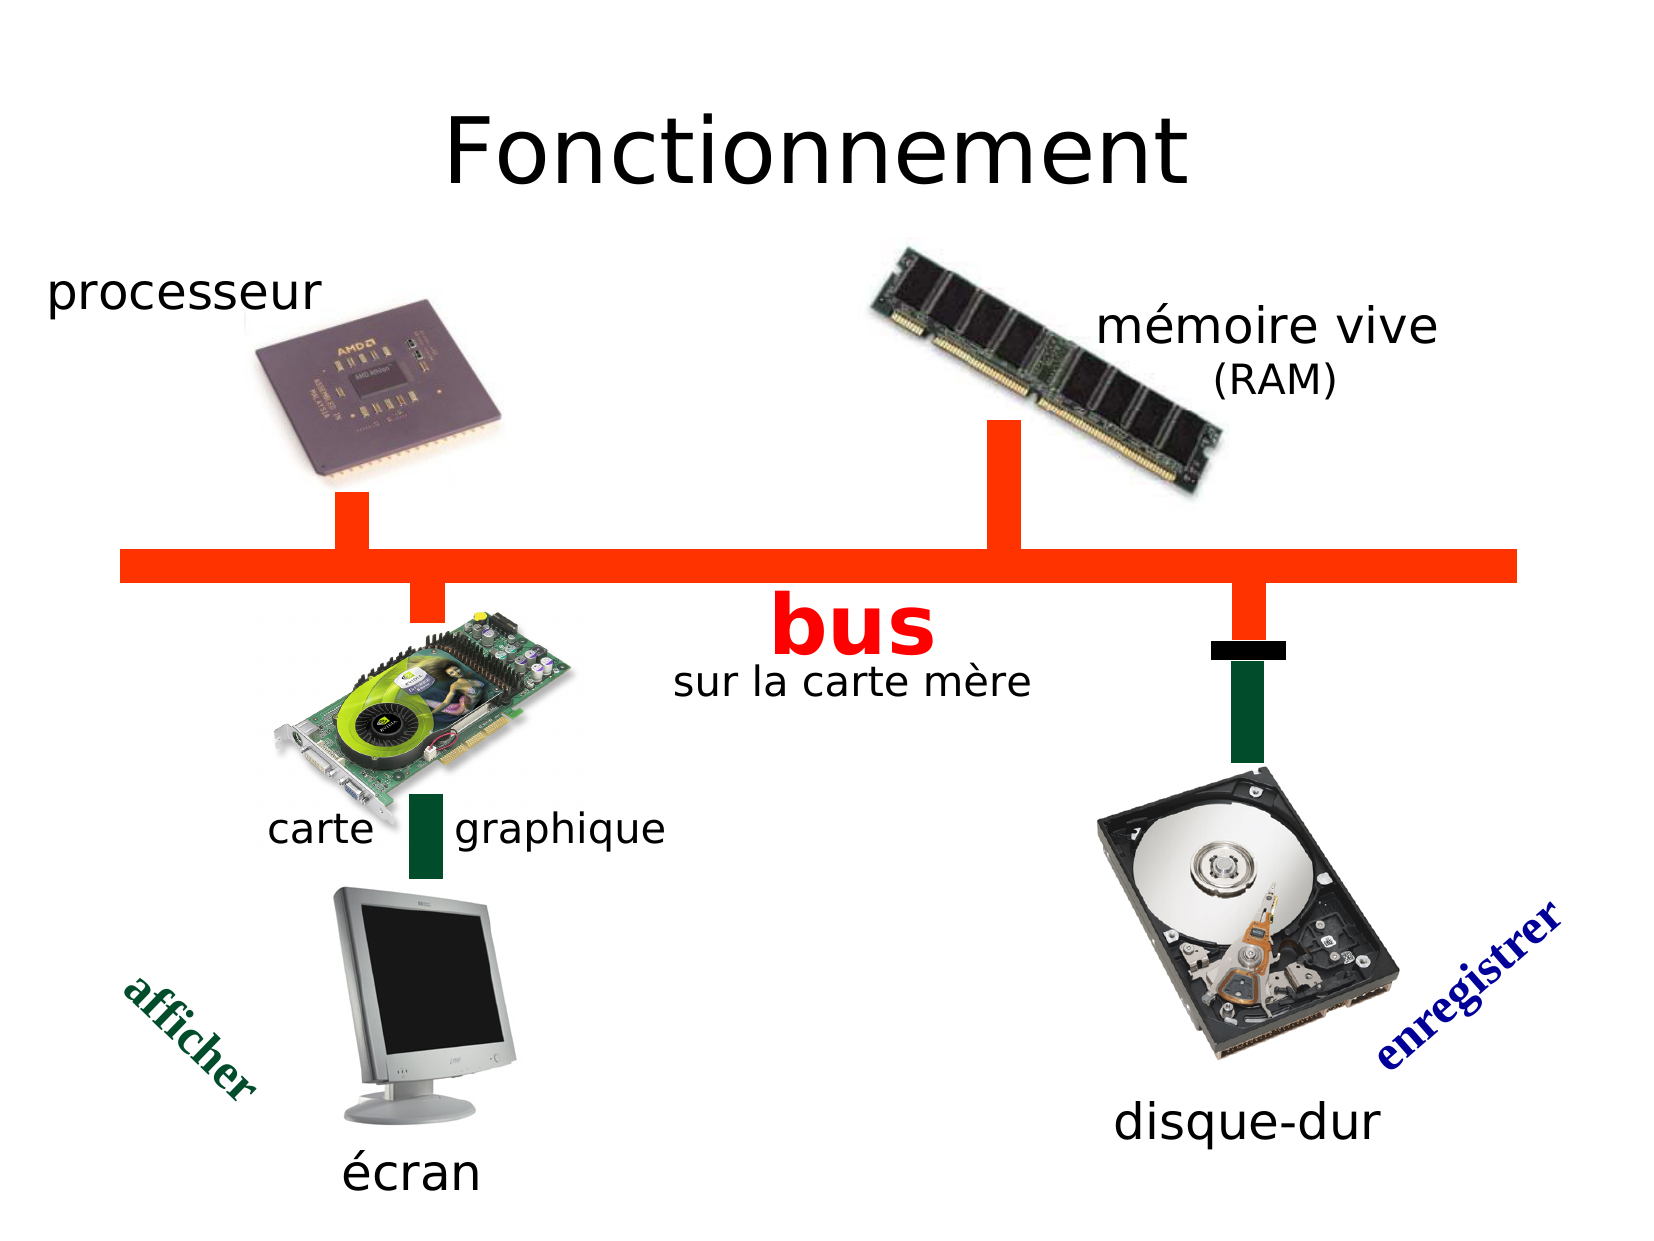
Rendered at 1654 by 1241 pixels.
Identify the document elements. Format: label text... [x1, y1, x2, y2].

text_box processeur [60, 258, 308, 327]
text_box écran [341, 1143, 484, 1203]
title Fonctionnement [125, 87, 1508, 213]
text_box carte graphique [266, 804, 667, 854]
text_box sur la carte mère [672, 658, 1033, 707]
text_box disque-dur [1113, 1093, 1382, 1152]
text_box bus [674, 576, 1032, 674]
picture [857, 237, 1237, 516]
text_box mémoire vive (RAM) [1095, 297, 1456, 404]
picture [329, 879, 523, 1131]
picture [244, 289, 509, 493]
picture [246, 591, 591, 855]
text_box enregistrer [1345, 870, 1599, 1107]
text_box [1210, 640, 1287, 661]
picture [1088, 755, 1407, 1074]
text_box processeur [60, 285, 70, 306]
text_box afficher [90, 944, 300, 1151]
